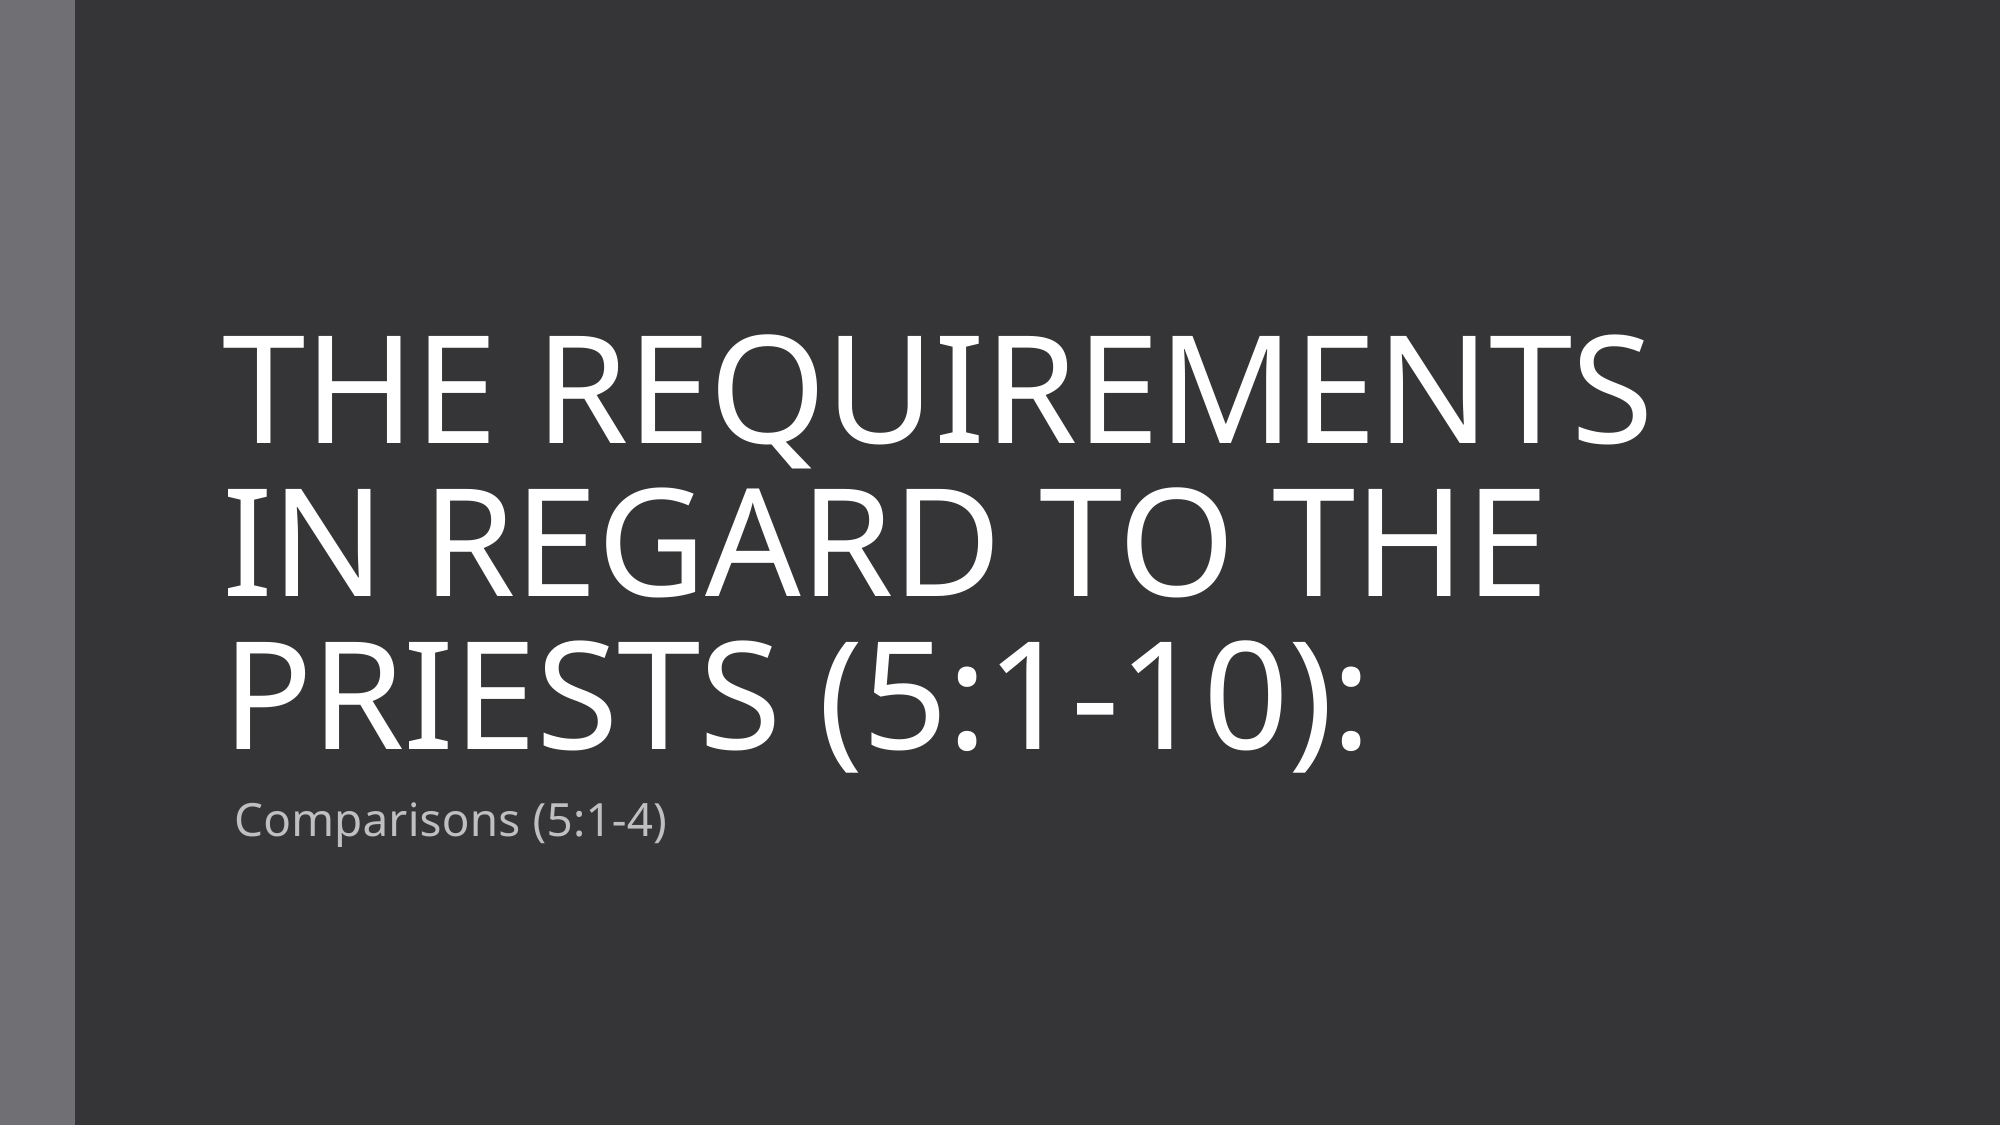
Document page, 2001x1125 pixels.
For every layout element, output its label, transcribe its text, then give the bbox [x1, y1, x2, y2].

title THE REQUIREMENTS IN REGARD TO THE PRIESTS (5:1-10): [206, 124, 1752, 787]
subtitle Comparisons (5:1-4) [206, 787, 1752, 1066]
